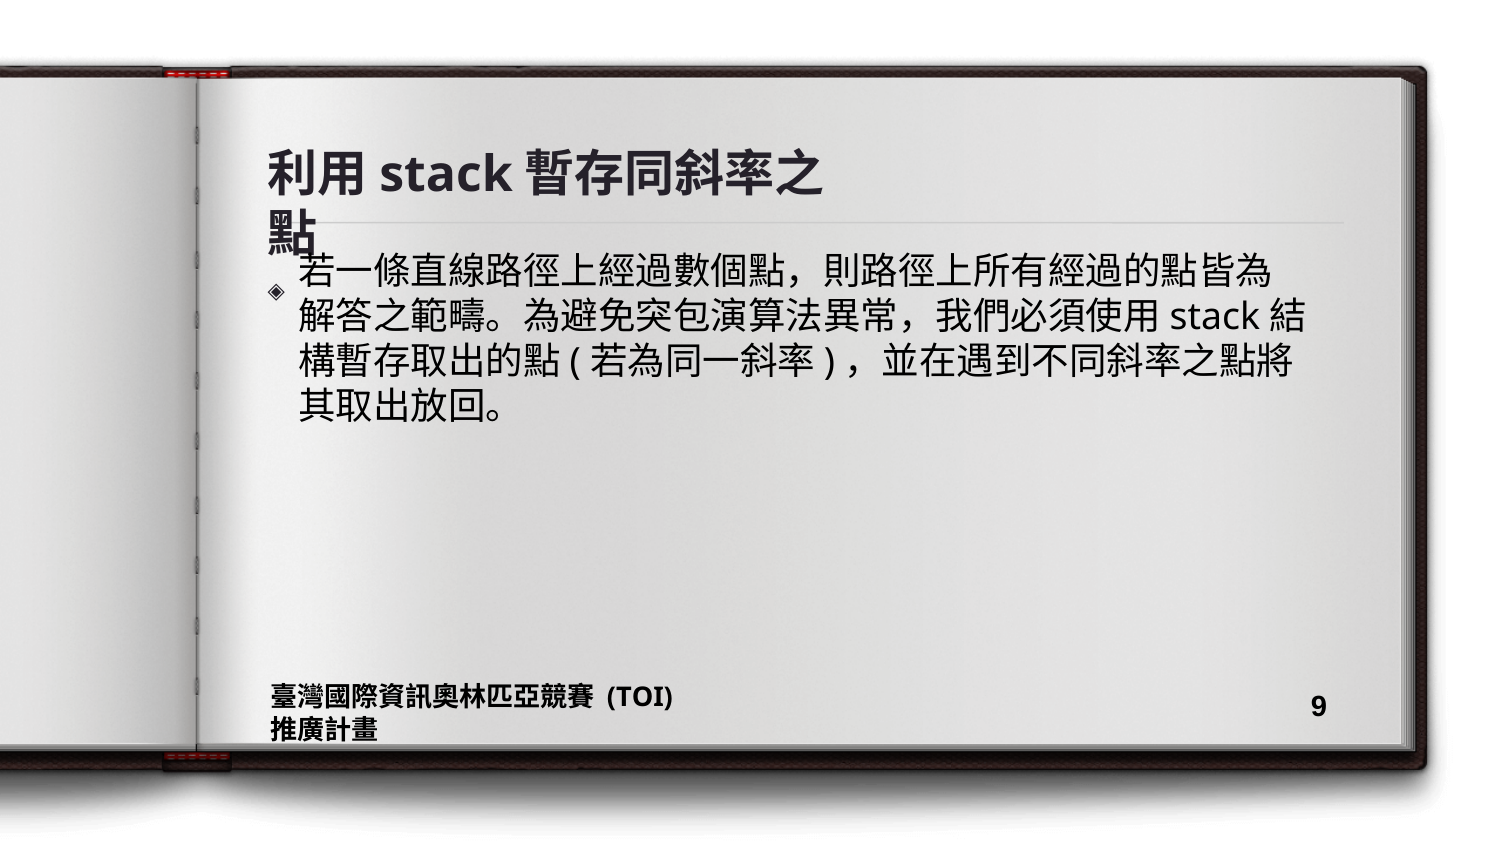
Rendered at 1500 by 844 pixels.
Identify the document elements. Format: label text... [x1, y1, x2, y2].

text_box 利用stack暫存同斜率之點 [252, 126, 875, 216]
text_box 若一條直線路徑上經過數個點，則路徑上所有經過的點皆為解答之範疇。為避免突包演算法異常，我們必須使用stack結構暫存取出的點(若為同一斜率)，並在遇到不同斜率之點將其取出放回。 [283, 240, 1323, 612]
text_box ‹#› [1295, 672, 1386, 737]
